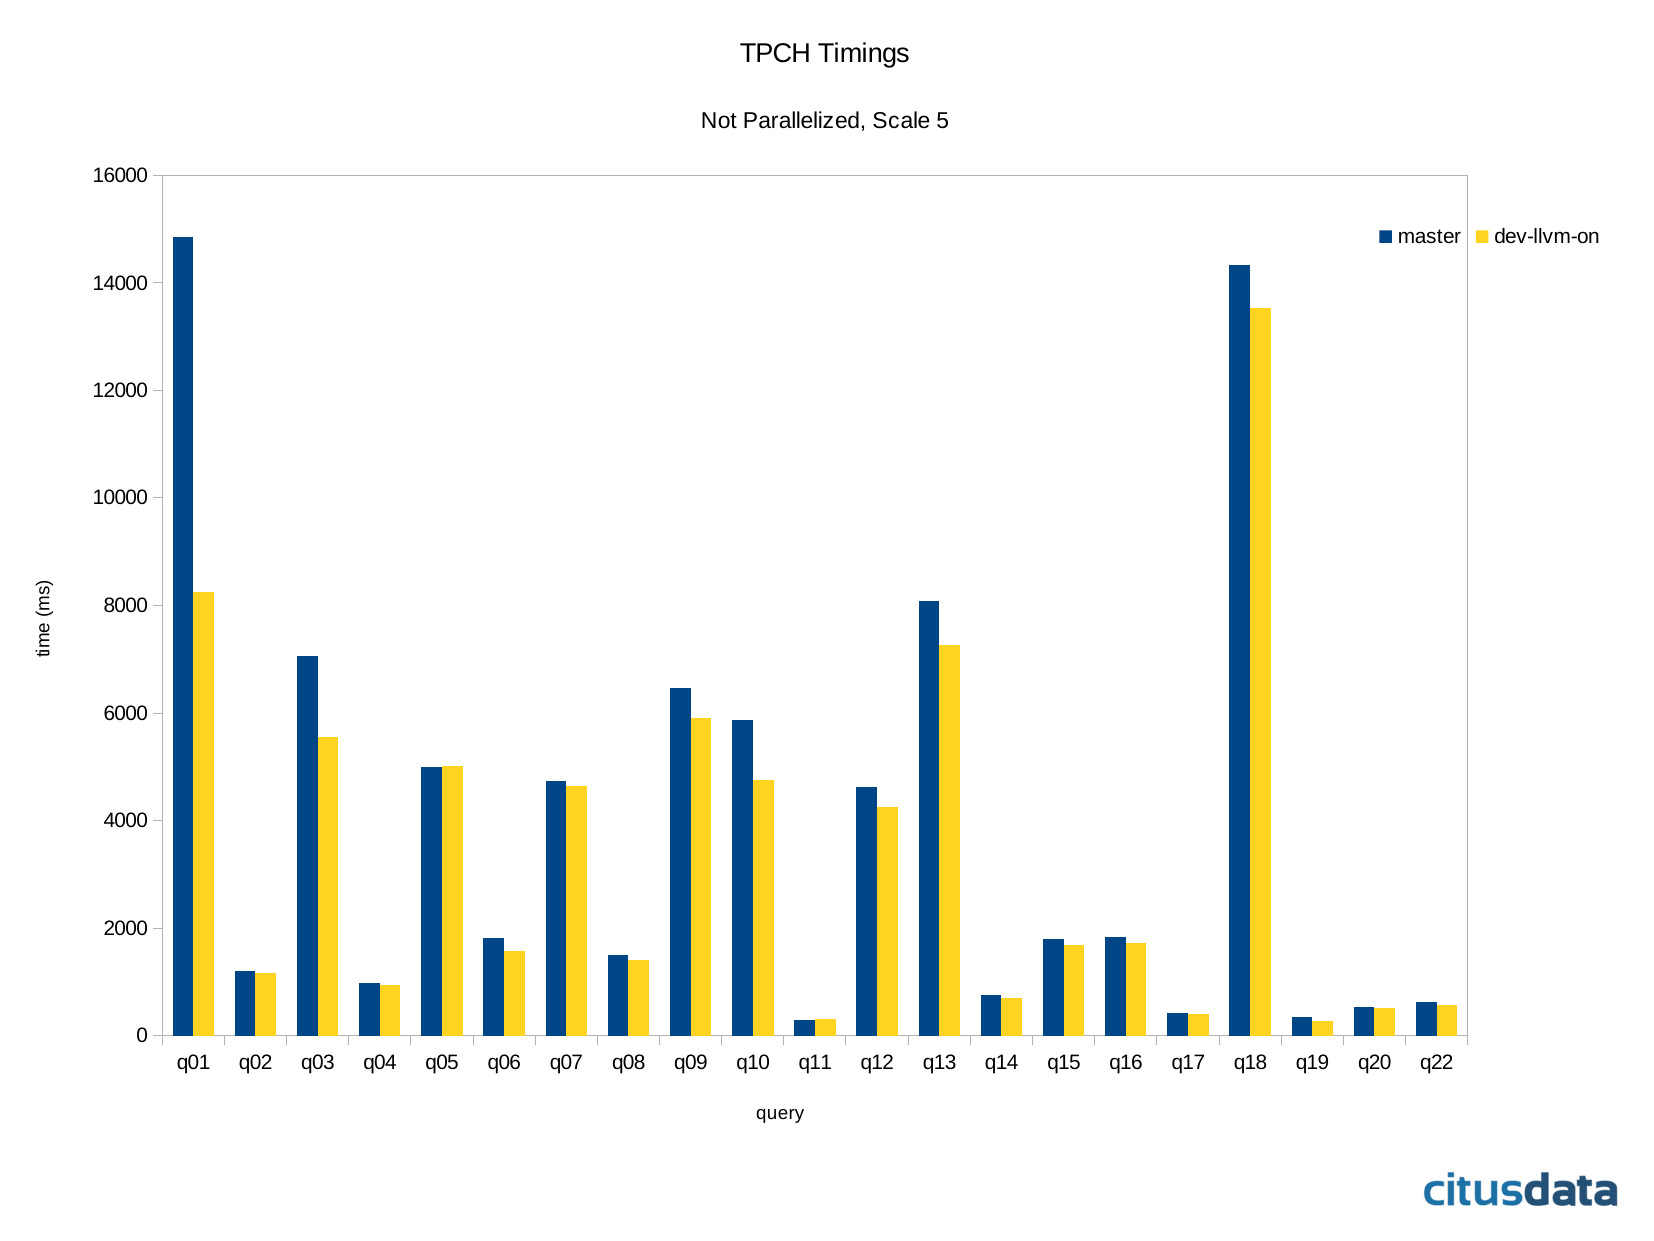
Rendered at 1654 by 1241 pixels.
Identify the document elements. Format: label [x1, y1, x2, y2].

chart [0, 0, 1651, 1156]
picture [1420, 1167, 1622, 1209]
